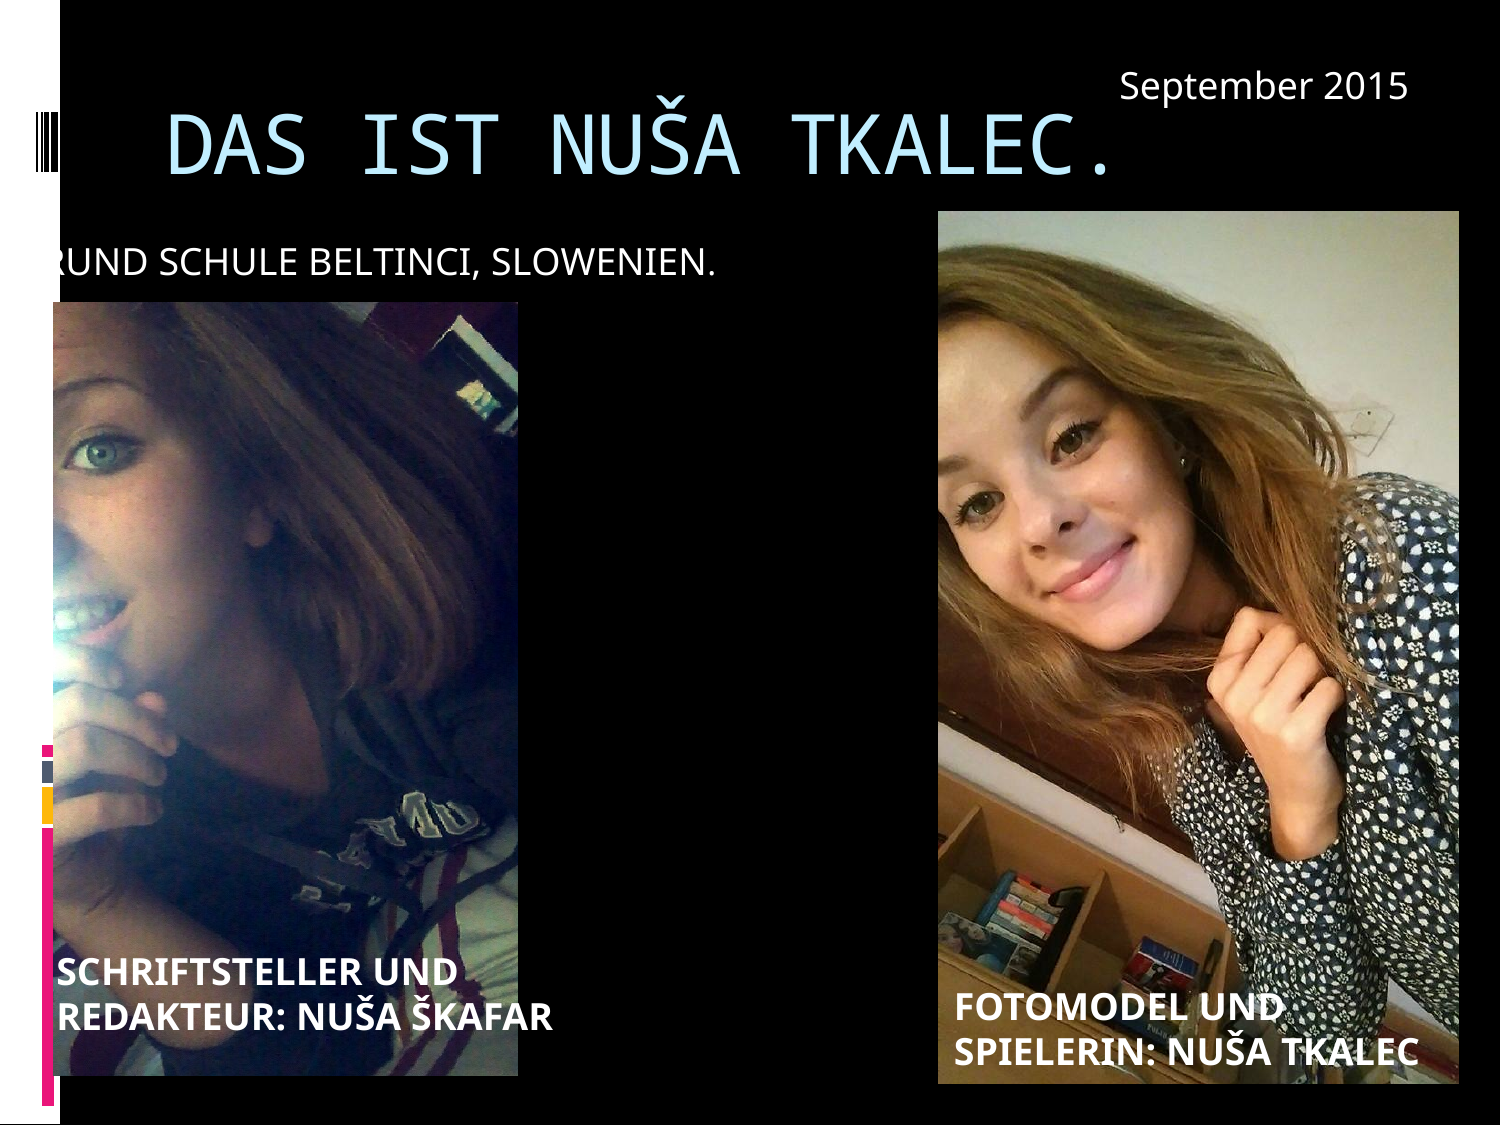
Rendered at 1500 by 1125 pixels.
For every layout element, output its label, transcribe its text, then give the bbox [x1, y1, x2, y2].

picture [938, 211, 1459, 975]
text_box SCHRIFTSTELLER UND REDAKTEUR: NUŠA ŠKAFAR [41, 940, 573, 1092]
picture [53, 337, 518, 940]
text_box September 2015 [1104, 54, 1459, 116]
text_box GRUND SCHULE BELTINCI, SLOWENIEN. [0, 184, 880, 337]
text_box FOTOMODEL UND SPIELERIN: NUŠA TKALEC [938, 975, 1500, 1082]
title DAS IST NUŠA TKALEC. [150, 83, 1426, 234]
